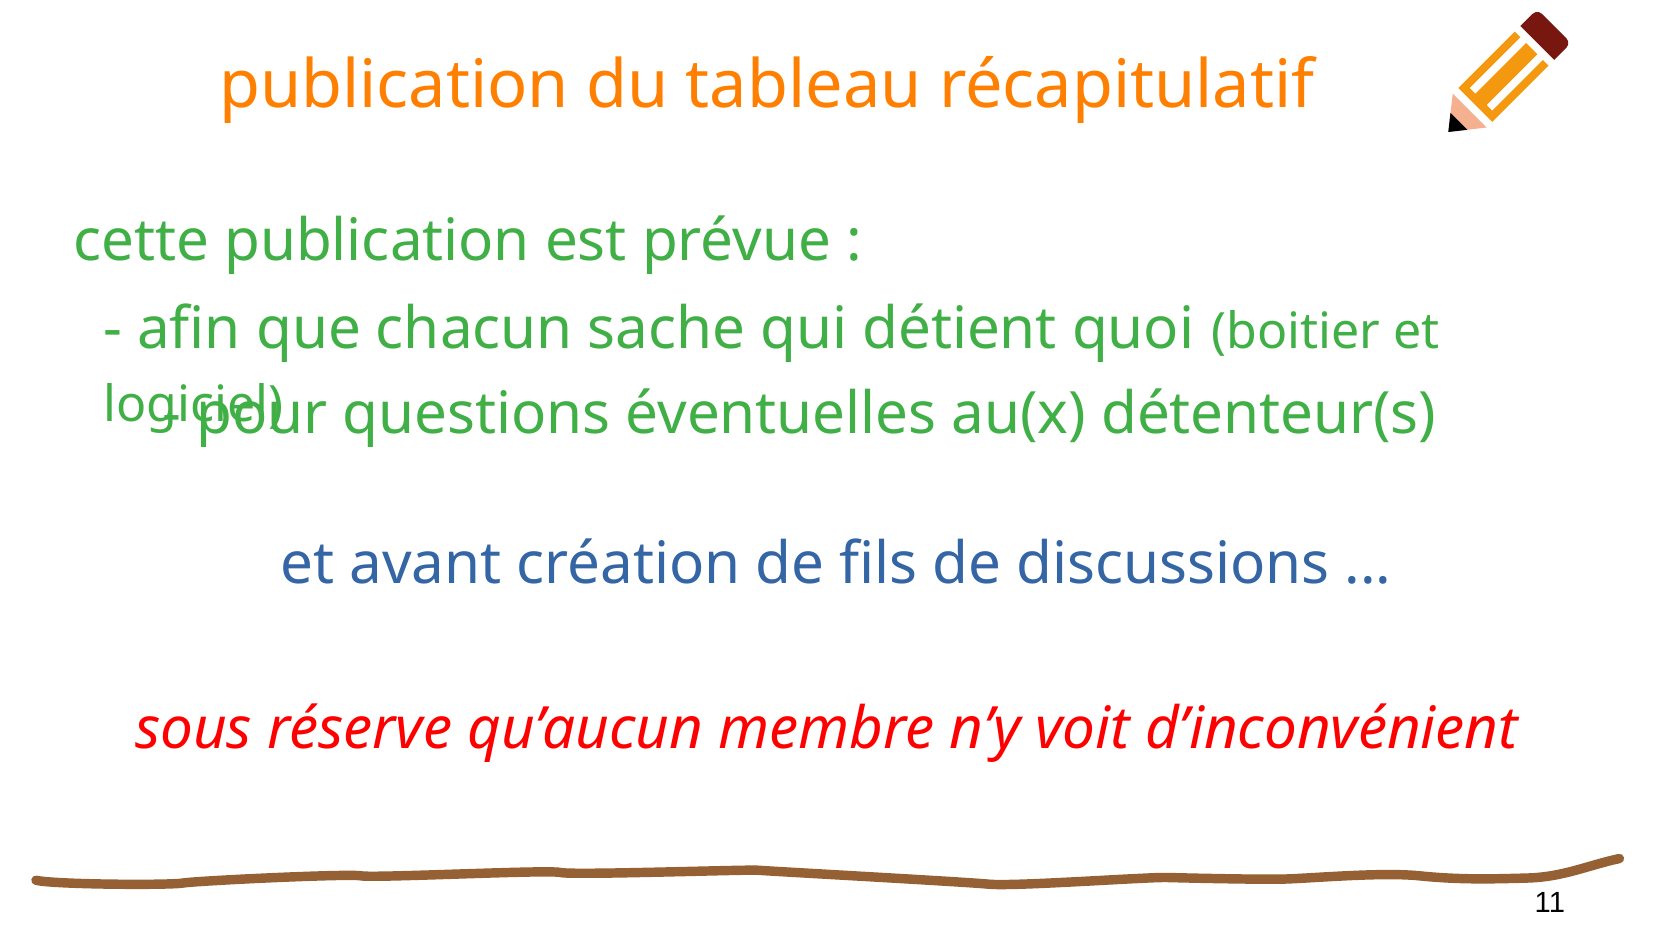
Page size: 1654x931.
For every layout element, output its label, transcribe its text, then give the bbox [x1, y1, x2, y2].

title publication du tableau récapitulatif [88, 29, 1447, 133]
text_box et avant création de fils de discussions ... [265, 513, 1418, 612]
text_box - afin que chacun sache qui détient quoi (boitier et logiciel) [88, 269, 1625, 450]
text_box - pour questions éventuelles au(x) détenteur(s) [147, 364, 1625, 502]
text_box cette publication est prévue : [59, 190, 945, 329]
text_box sous réserve qu’aucun membre n’y voit d’inconvénient [29, 679, 1625, 815]
